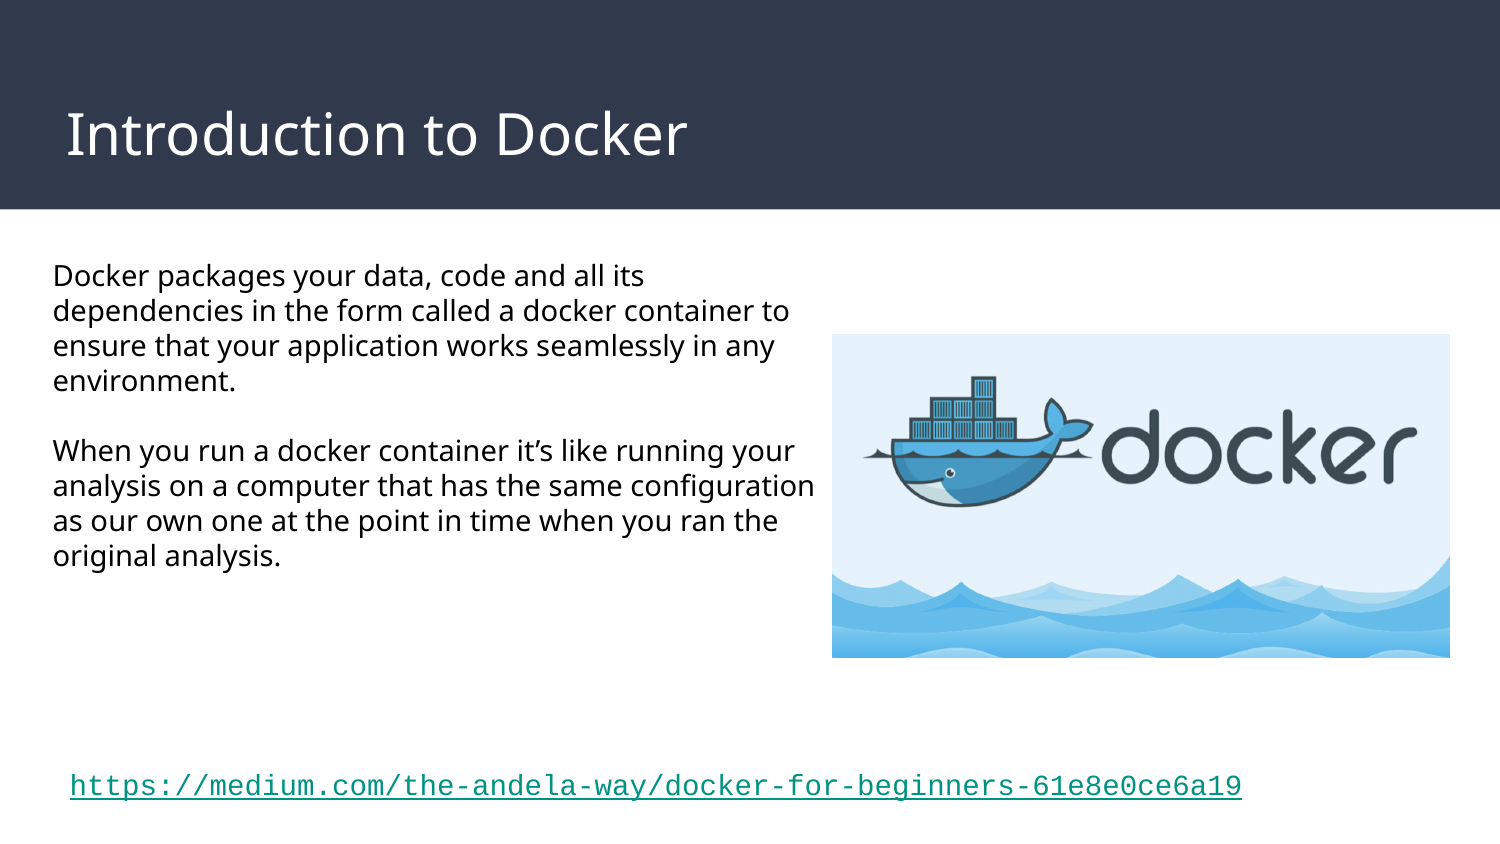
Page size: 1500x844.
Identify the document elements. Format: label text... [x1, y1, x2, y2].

text_box Docker packages your data, code and all its dependencies in the form called a docker container to ensure that your application works seamlessly in any environment. When you run a docker container it’s like running your analysis on a computer that has the same configuration as our own one at the point in time when you ran the original analysis. [37, 242, 833, 807]
picture [832, 334, 1450, 658]
title Introduction to Docker [51, 82, 1449, 185]
text_box https://medium.com/the-andela-way/docker-for-beginners-61e8e0ce6a19 [54, 751, 1363, 821]
